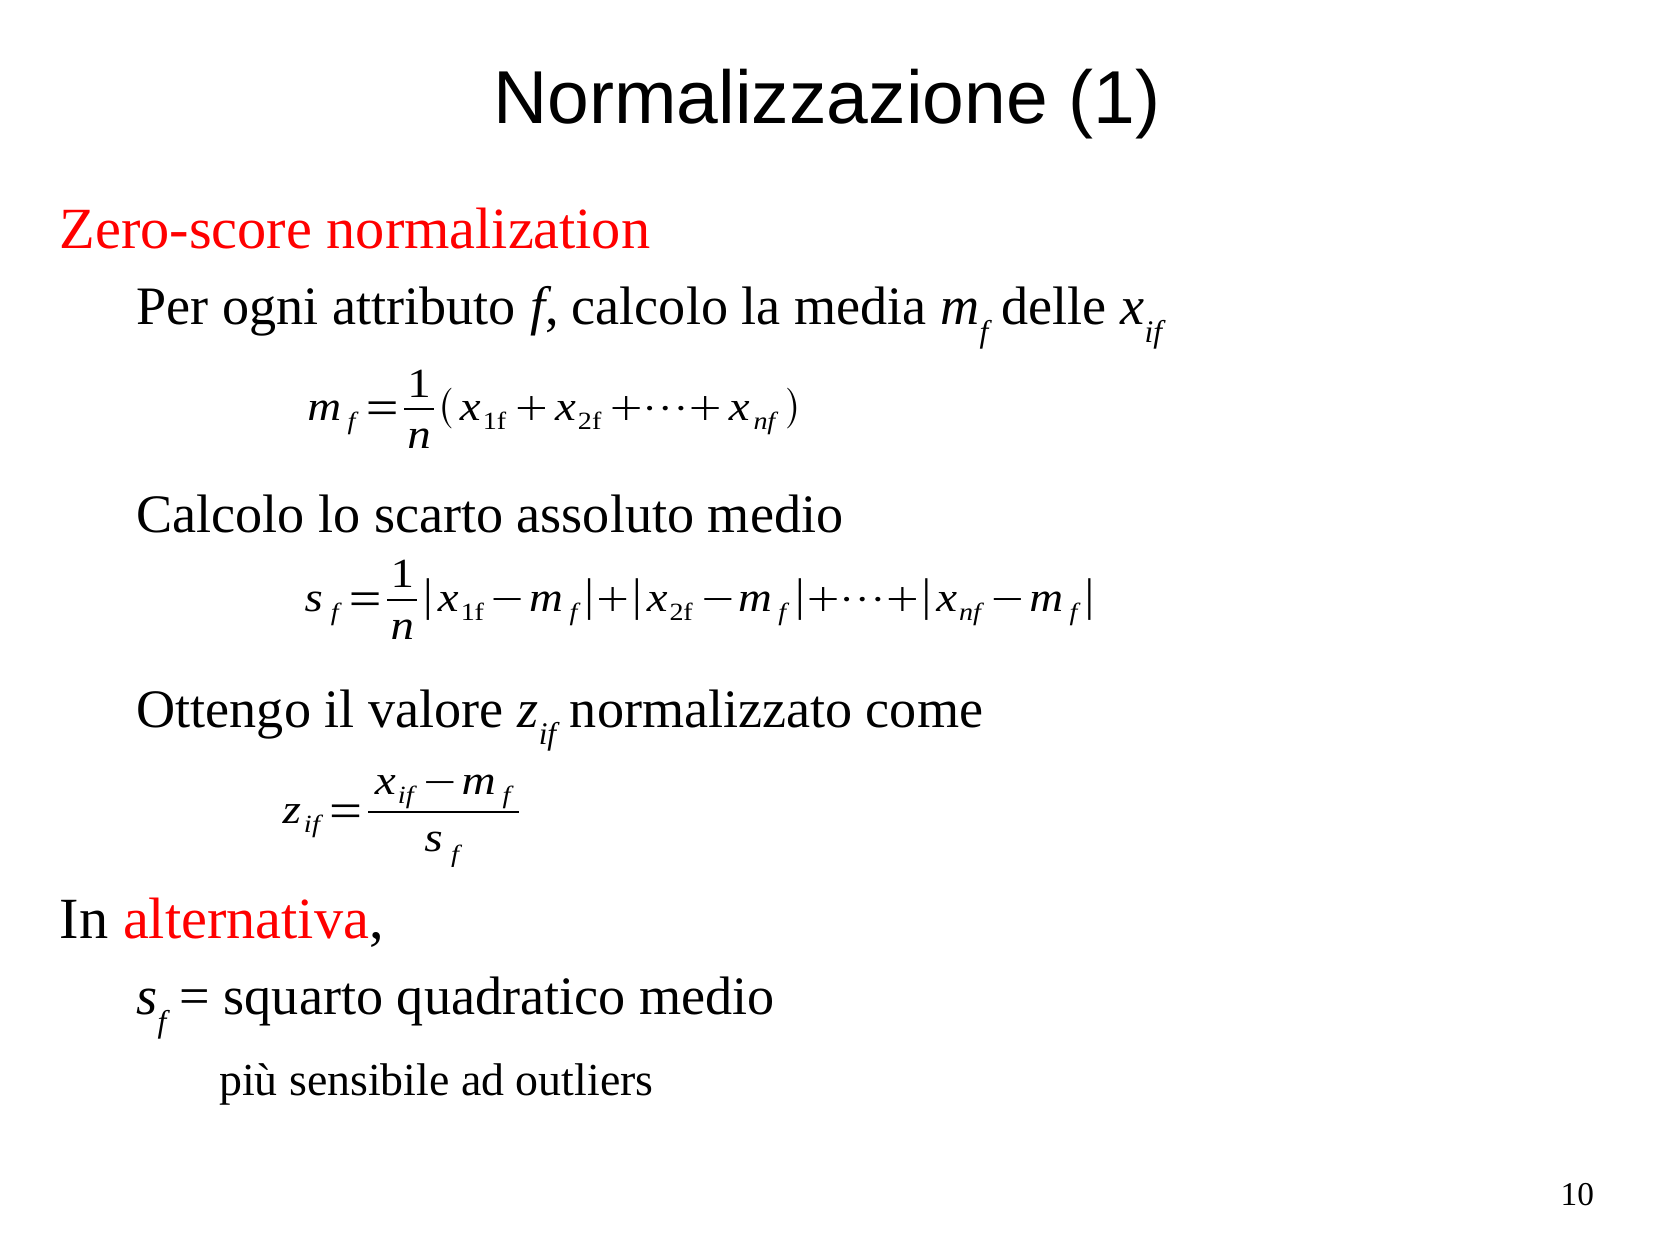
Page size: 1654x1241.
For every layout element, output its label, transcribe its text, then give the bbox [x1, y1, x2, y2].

title Normalizzazione (1) [37, 30, 1617, 166]
chart [298, 359, 806, 458]
chart [272, 757, 529, 867]
list Zero-score normalization Per ogni attributo f, calcolo la media mf delle xif Calcolo lo scarto assoluto medio Ottengo il valore zif normalizzato come In alternativa, sf = squarto quadratico medio più sensibile ad outliers [42, 196, 1612, 1187]
chart [295, 550, 1106, 649]
